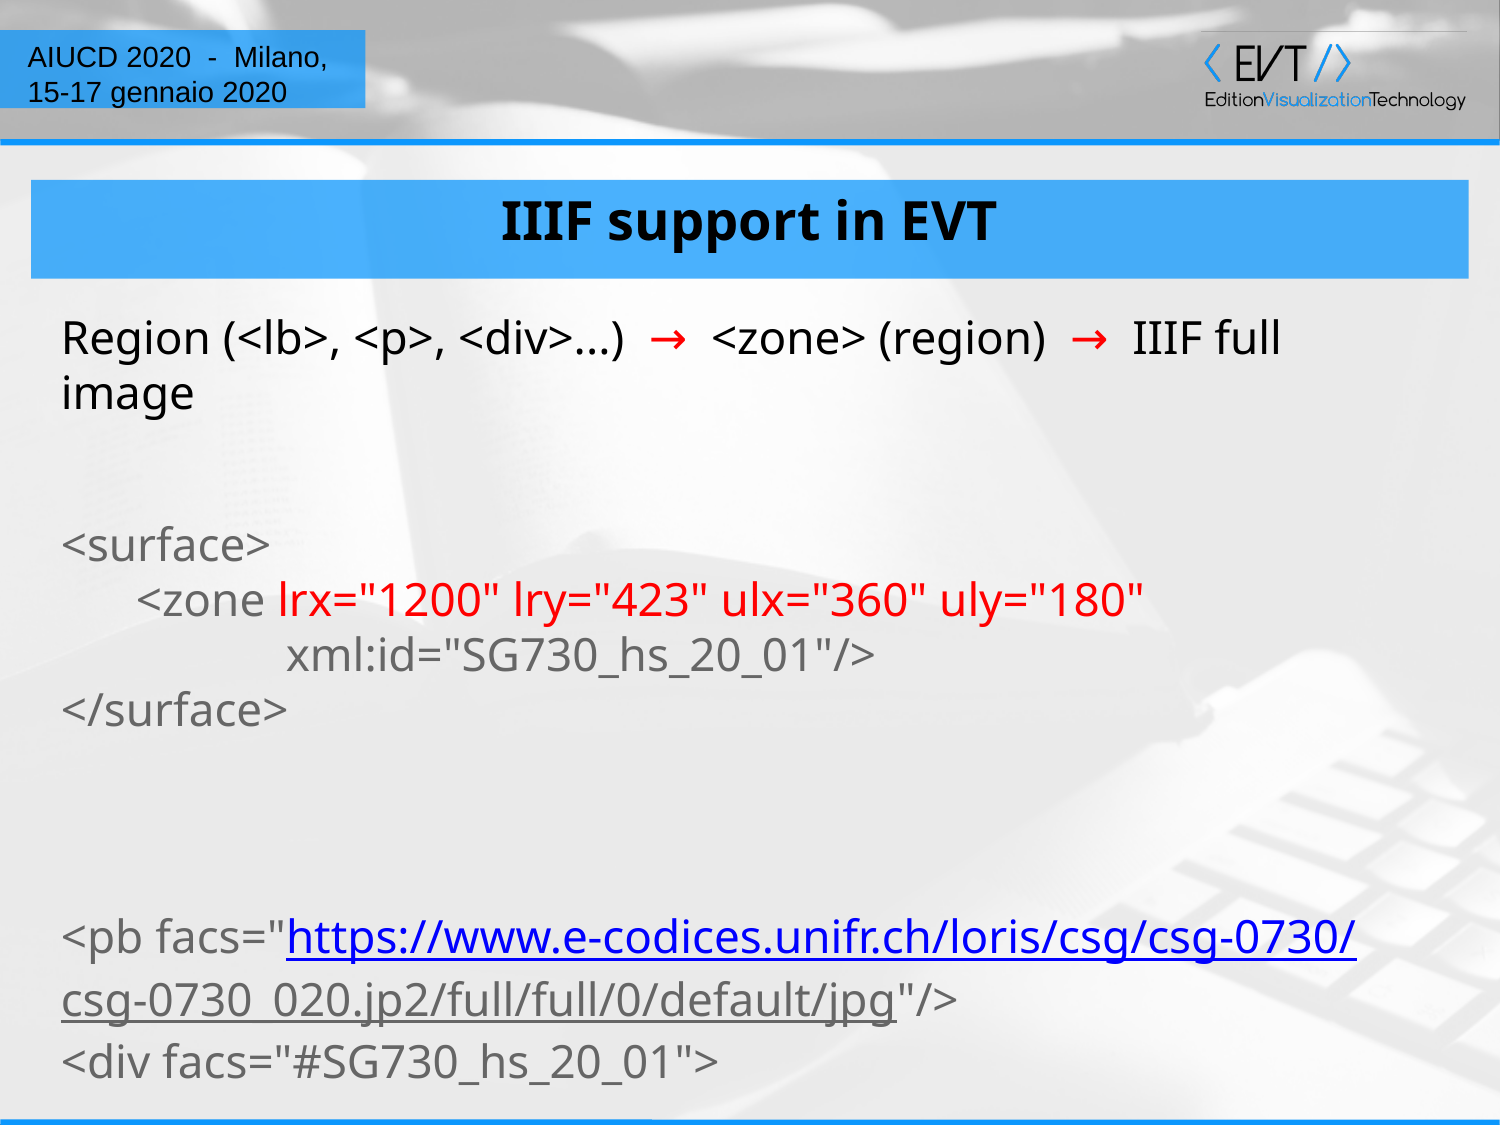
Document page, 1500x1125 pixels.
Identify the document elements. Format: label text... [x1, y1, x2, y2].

picture [1201, 31, 1467, 112]
list Region (<lb>, <p>, <div>...) → <zone> (region) → IIIF full image <surface> <zone lrx="1200" lry="423" ulx="360" uly="180" xml:id="SG730_hs_20_01"/> </surface> <pb facs="https://www.e-codices.unifr.ch/loris/csg/csg-0730/ csg-0730_020.jp2/full/full/0/default/jpg"/> <div facs="#SG730_hs_20_01"> [51, 299, 1436, 1089]
title IIIF support in EVT [31, 176, 1469, 276]
text_box refers to www.ancientwisdoms.ac.uk/media/ontology/sawsOntology.owl#refersTo [0, 30, 366, 109]
